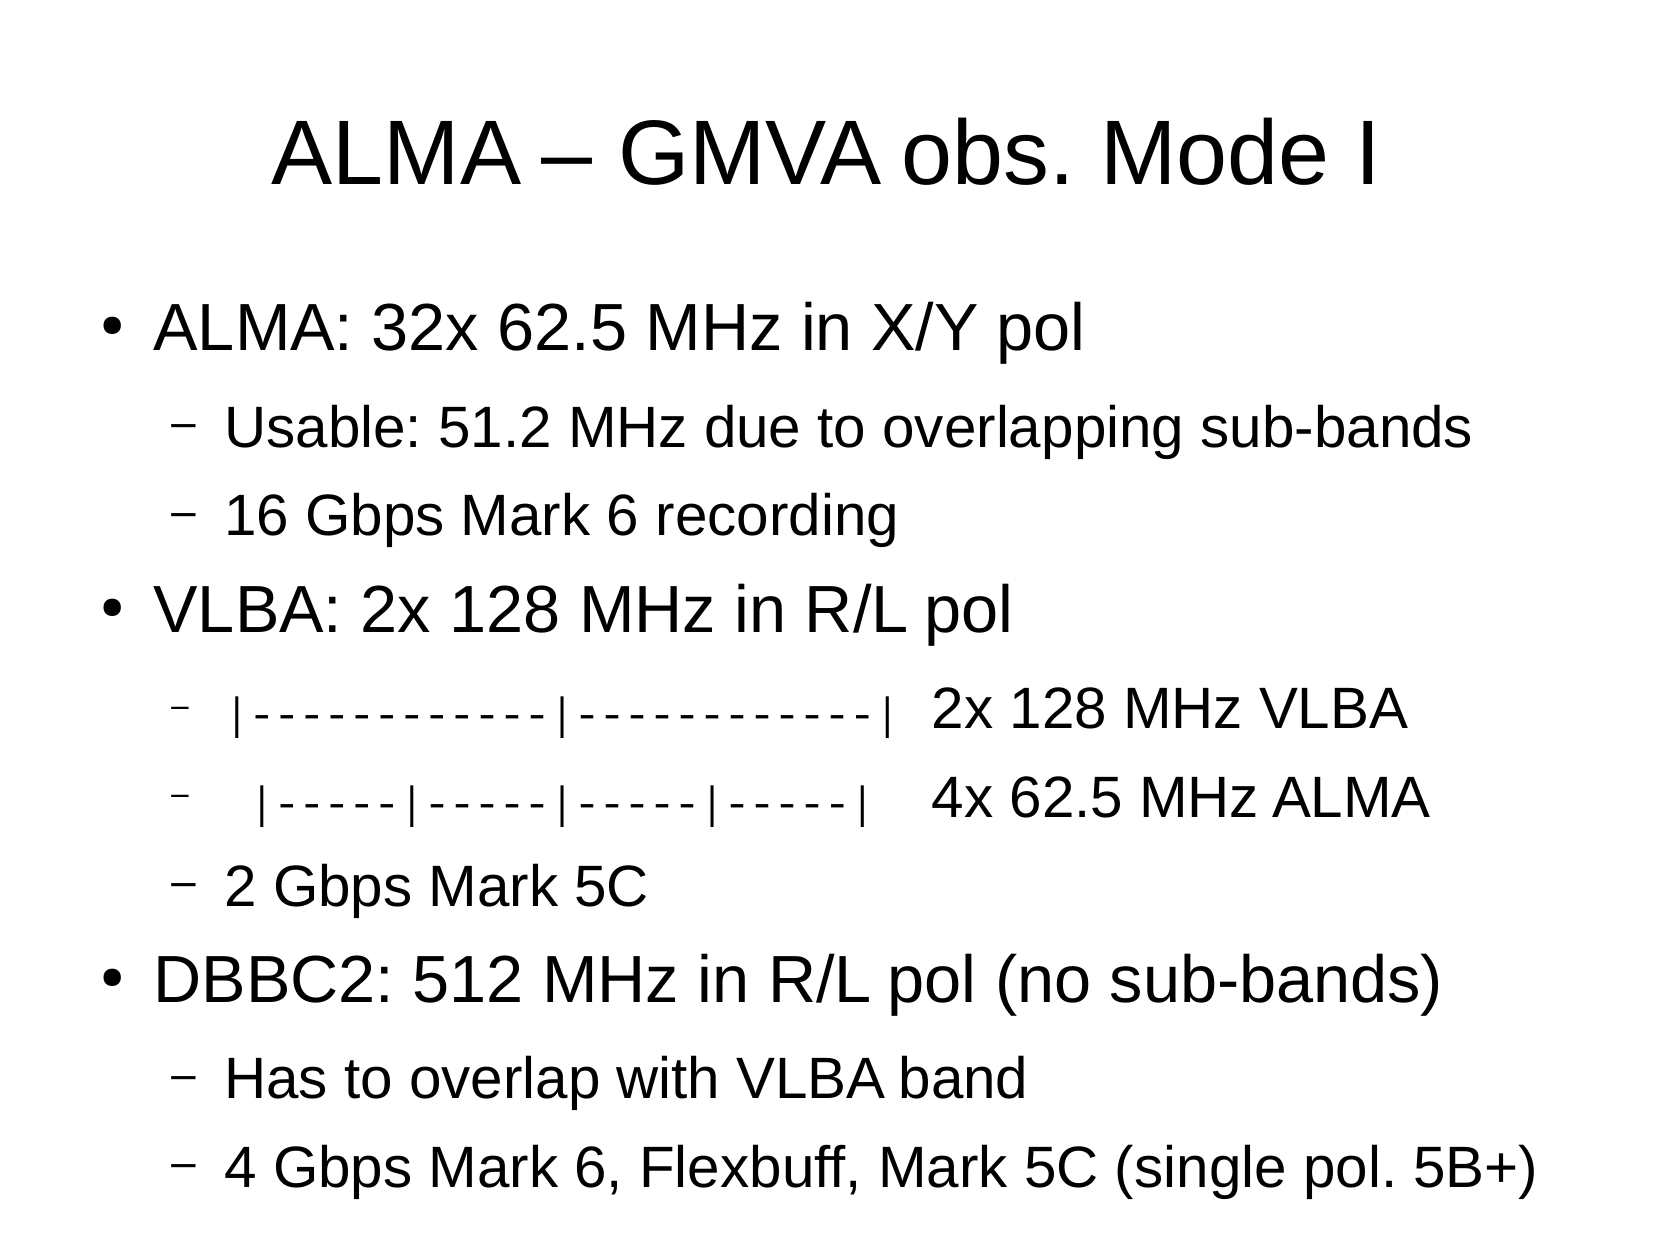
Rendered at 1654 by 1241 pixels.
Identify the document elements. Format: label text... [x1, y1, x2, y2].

list ALMA: 32x 62.5 MHz in X/Y pol Usable: 51.2 MHz due to overlapping sub-bands 16 Gbps Mark 6 recording VLBA: 2x 128 MHz in R/L pol |------------|------------| 2x 128 MHz VLBA |-----|-----|-----|-----| 4x 62.5 MHz ALMA 2 Gbps Mark 5C DBBC2: 512 MHz in R/L pol (no sub-bands) Has to overlap with VLBA band 4 Gbps Mark 6, Flexbuff, Mark 5C (single pol. 5B+) [82, 290, 1571, 1199]
title ALMA – GMVA obs. Mode I [82, 49, 1571, 257]
